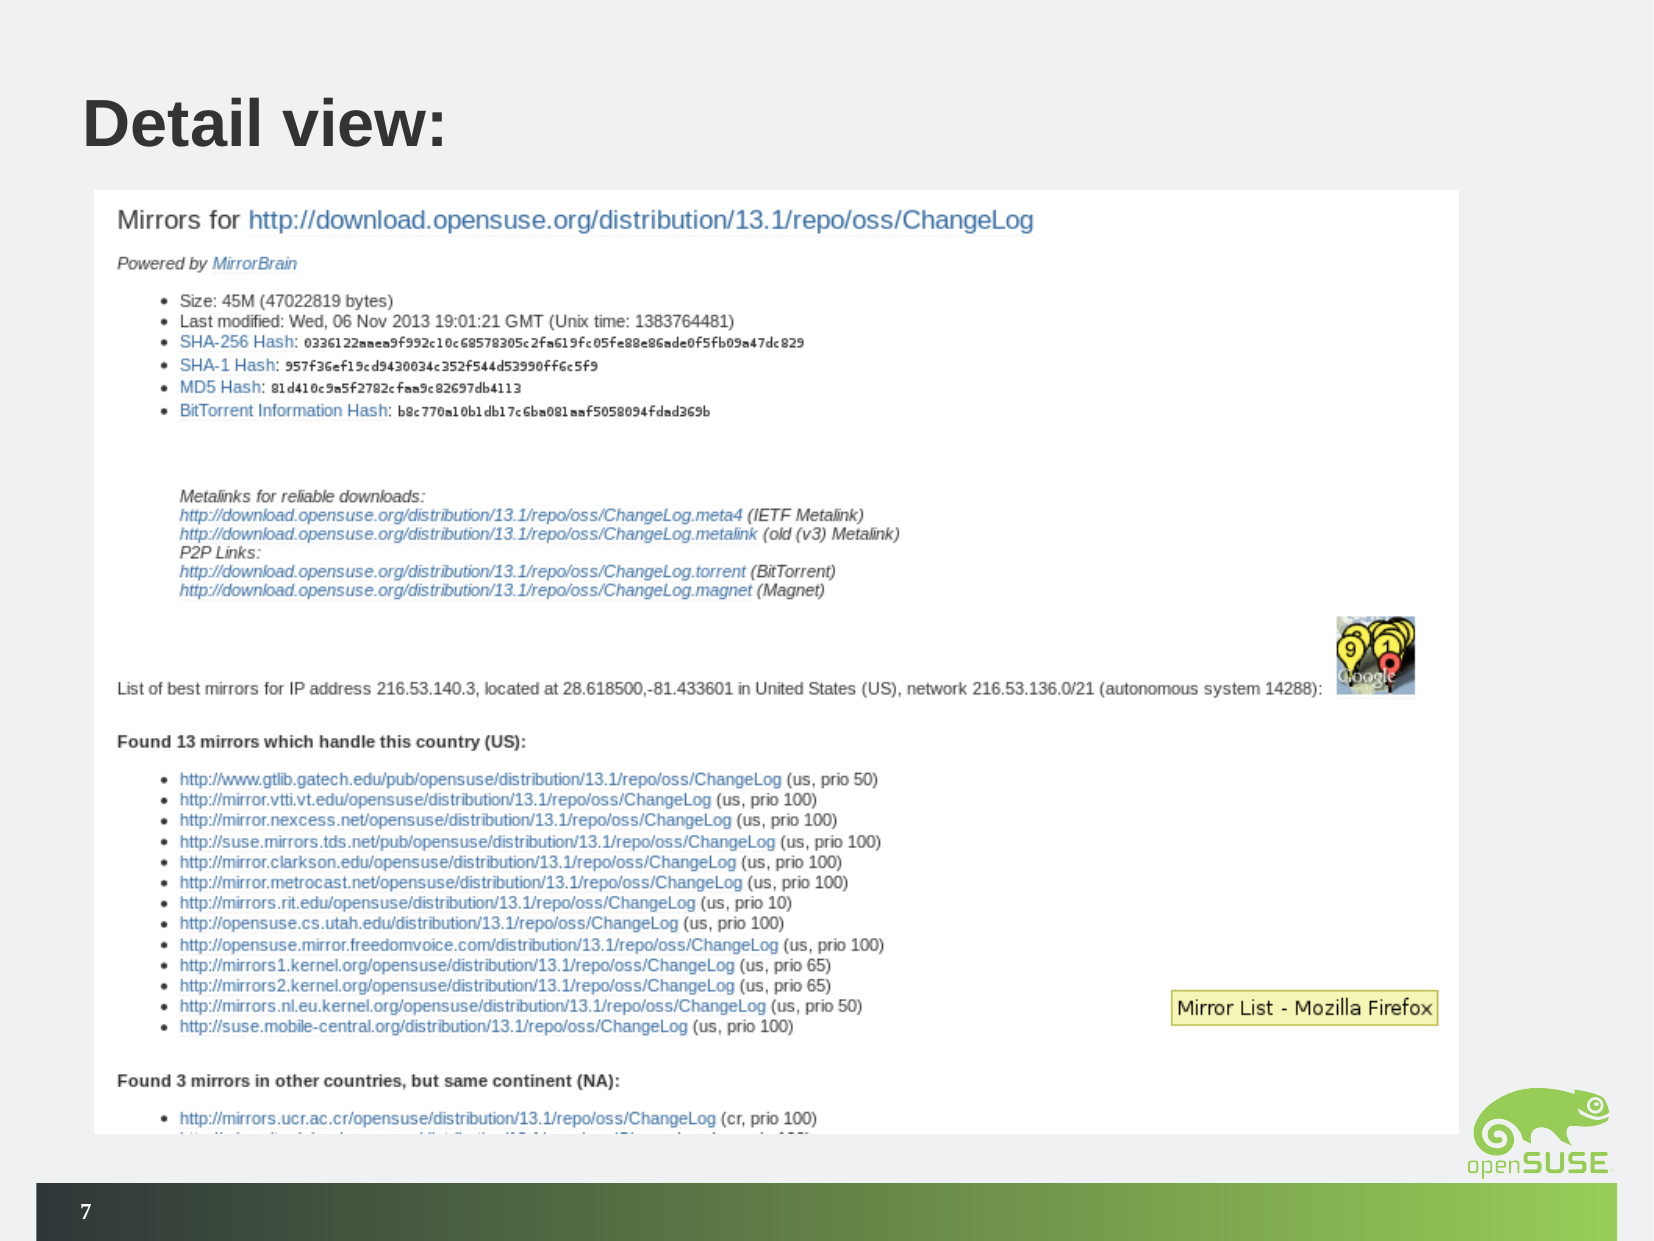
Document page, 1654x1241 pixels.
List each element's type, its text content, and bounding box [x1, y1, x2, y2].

title Detail view: [82, 49, 1571, 198]
picture [0, 0, 1654, 1241]
